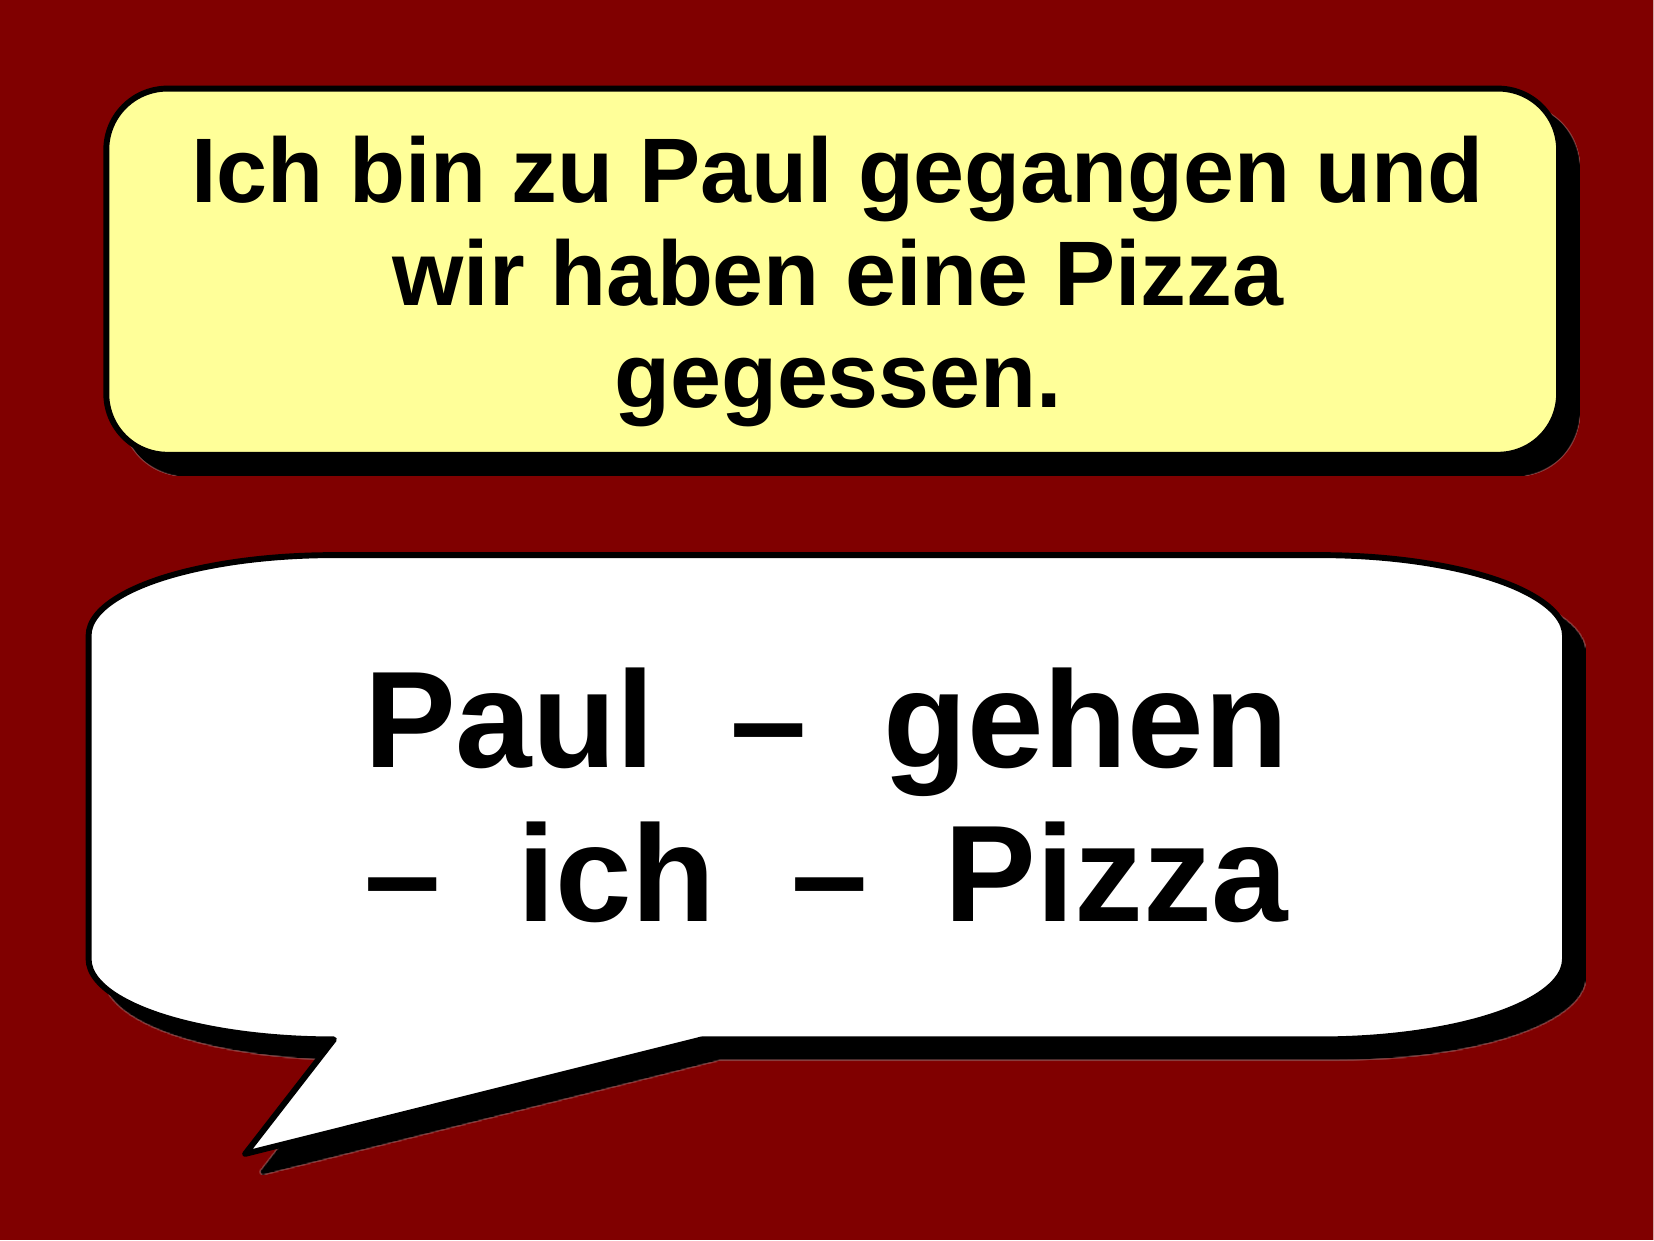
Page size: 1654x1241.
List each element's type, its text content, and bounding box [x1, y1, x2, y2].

text_box [88, 555, 1566, 1154]
text_box Paul – gehen – ich – Pizza [129, 636, 1524, 959]
text_box Ich bin zu Paul gegangen und wir haben eine Pizza gegessen. [141, 112, 1536, 436]
text_box [106, 88, 1560, 455]
